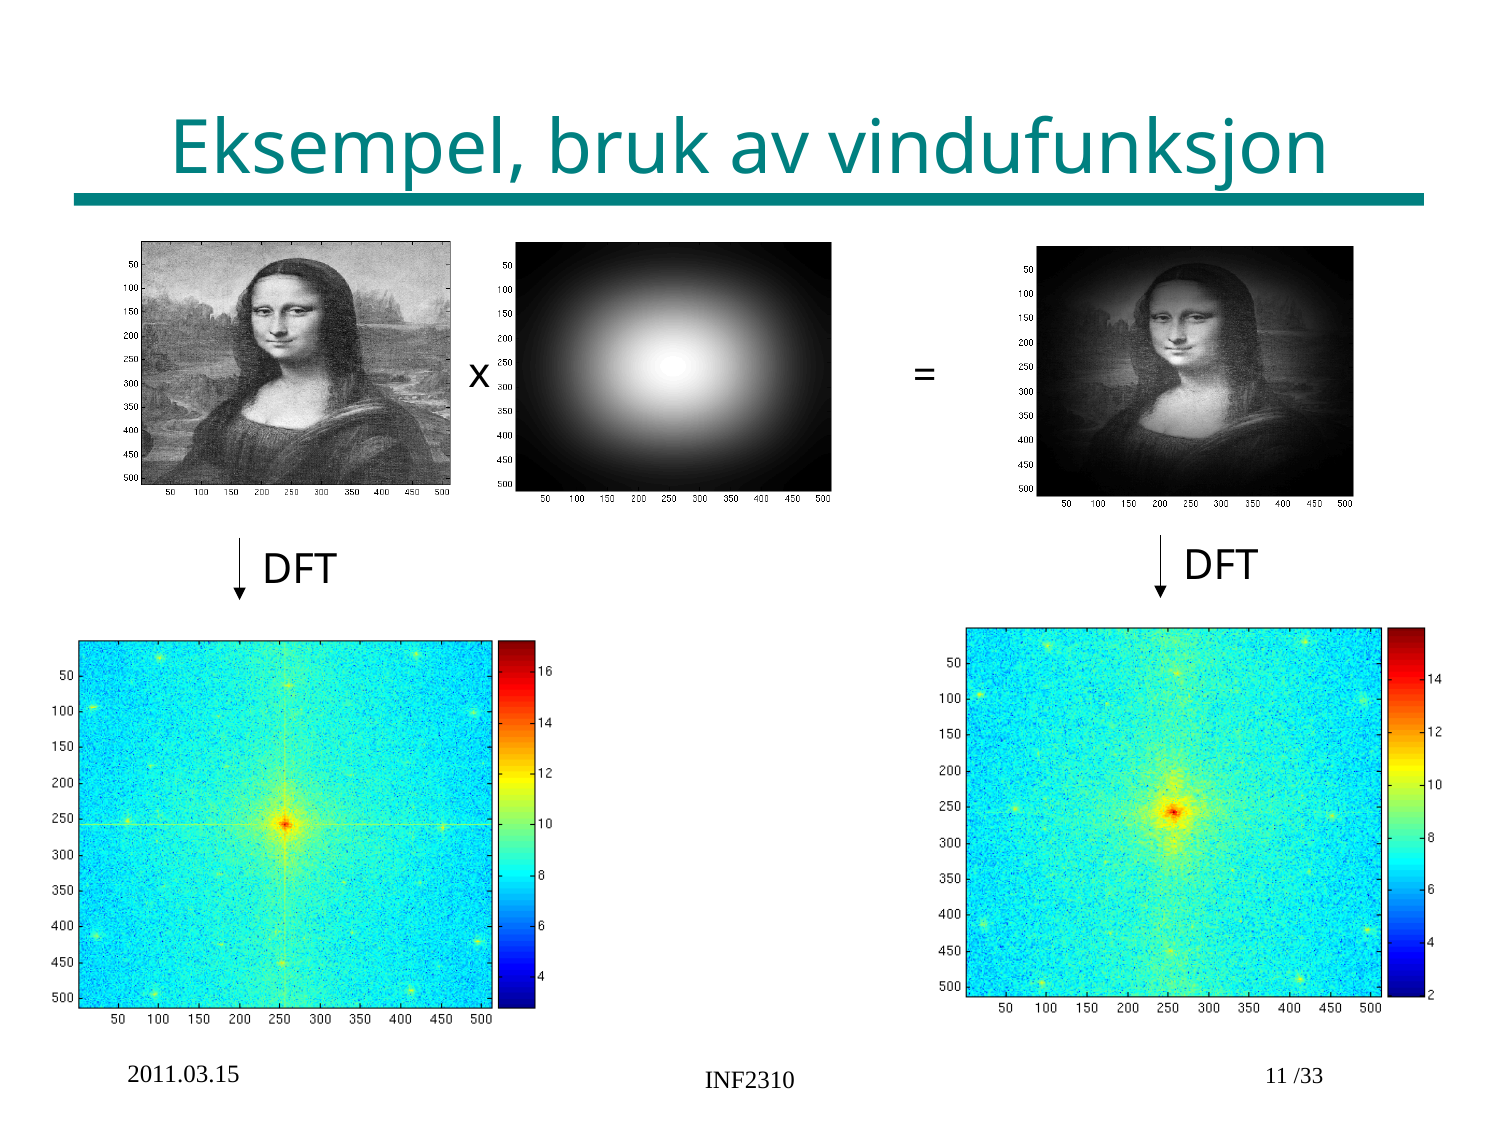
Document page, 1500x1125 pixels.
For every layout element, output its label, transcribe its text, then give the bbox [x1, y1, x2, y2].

picture [89, 218, 869, 524]
text_box DFT [172, 534, 353, 600]
title Eksempel, bruk av vindufunksjon [112, 62, 1388, 226]
picture [983, 222, 1391, 529]
picture [0, 606, 601, 1057]
text_box x [378, 338, 506, 405]
text_box = [823, 340, 952, 407]
picture [887, 593, 1491, 1046]
text_box DFT [1093, 530, 1274, 596]
